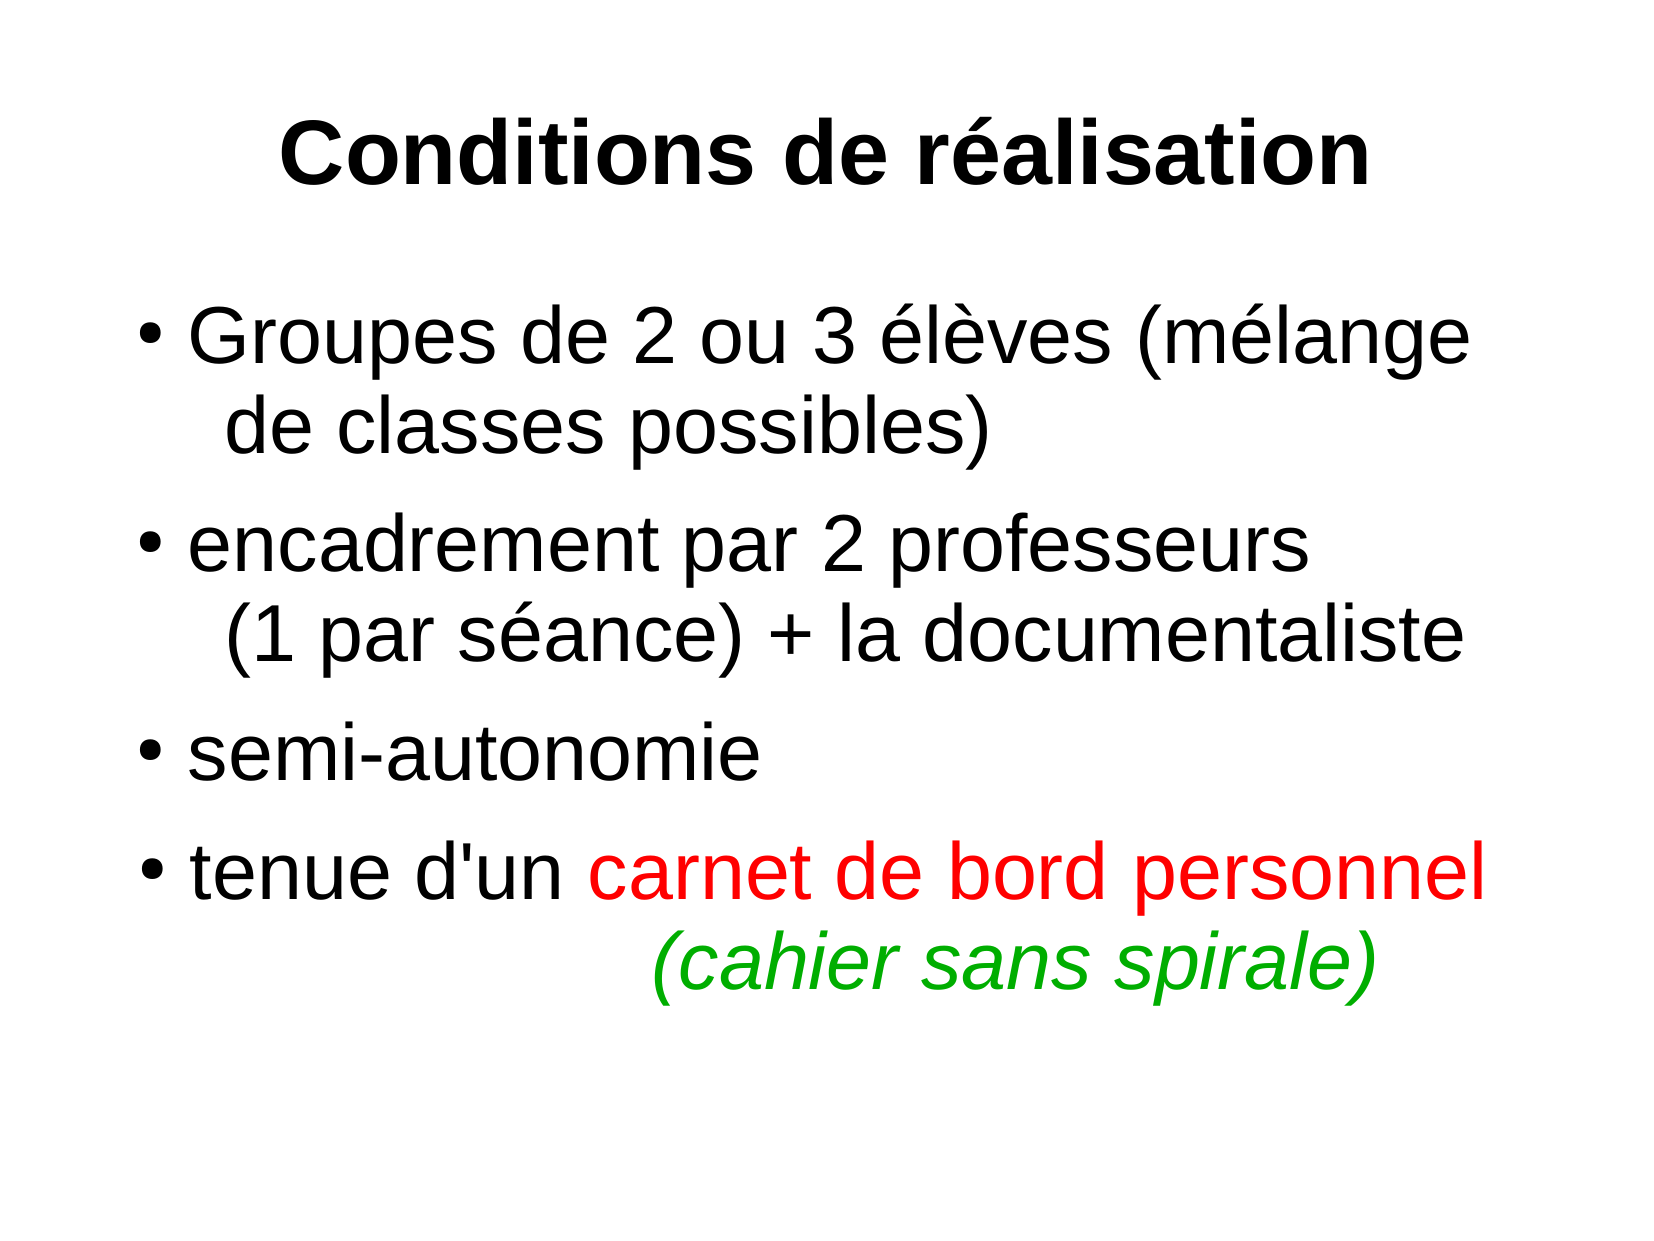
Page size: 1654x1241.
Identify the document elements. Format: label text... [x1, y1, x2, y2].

title Conditions de réalisation [82, 49, 1571, 257]
list Groupes de 2 ou 3 élèves (mélange de classes possibles) encadrement par 2 professeurs (1 par séance) + la documentaliste semi-autonomie tenue d'un carnet de bord personnel (cahier sans spirale) [82, 290, 1546, 1010]
